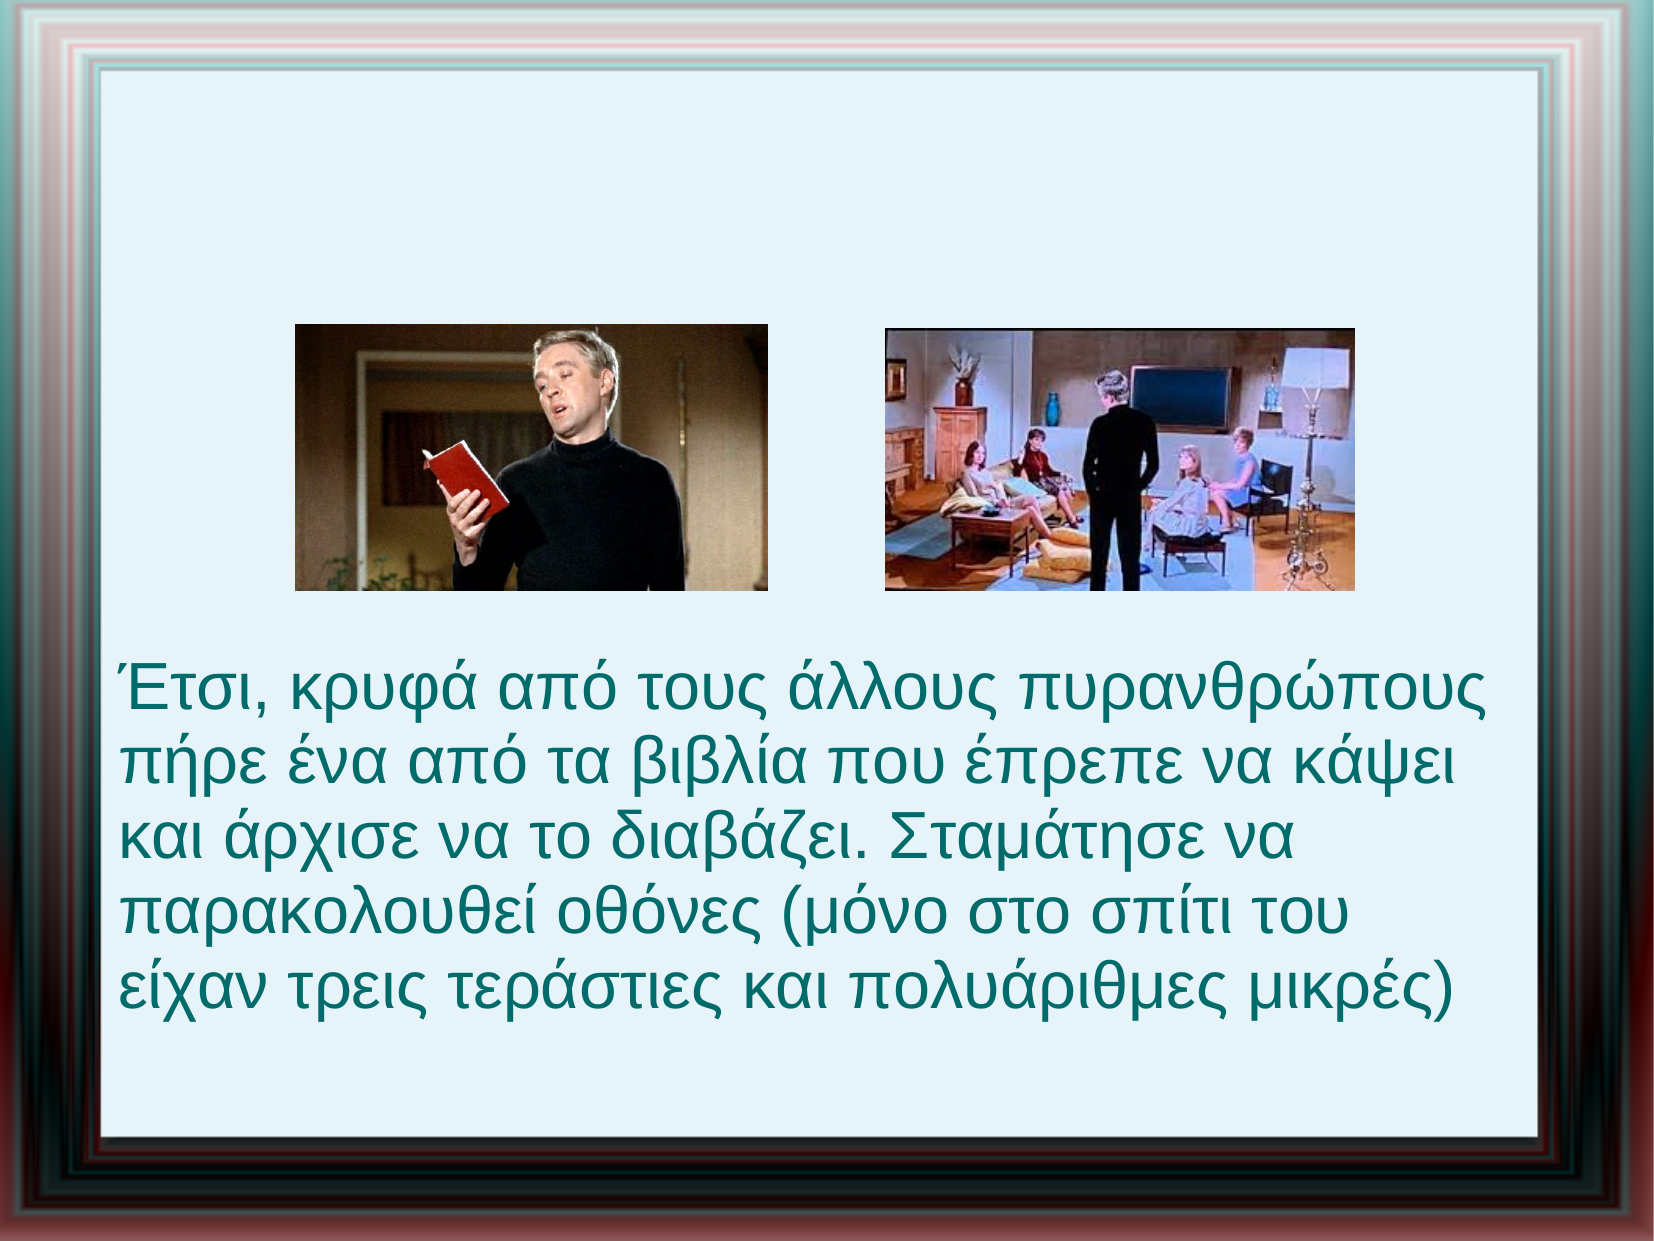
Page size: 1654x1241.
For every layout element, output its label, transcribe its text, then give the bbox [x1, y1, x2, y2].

picture [0, 0, 1654, 1241]
list Έτσι, κρυφά από τους άλλους πυρανθρώπους πήρε ένα από τα βιβλία που έπρεπε να κάψει και άρχισε να το διαβάζει. Σταμάτησε να παρακολουθεί οθόνες (μόνο στο σπίτι του είχαν τρεις τεράστιες και πολυάριθμες μικρές) [118, 648, 1506, 1023]
